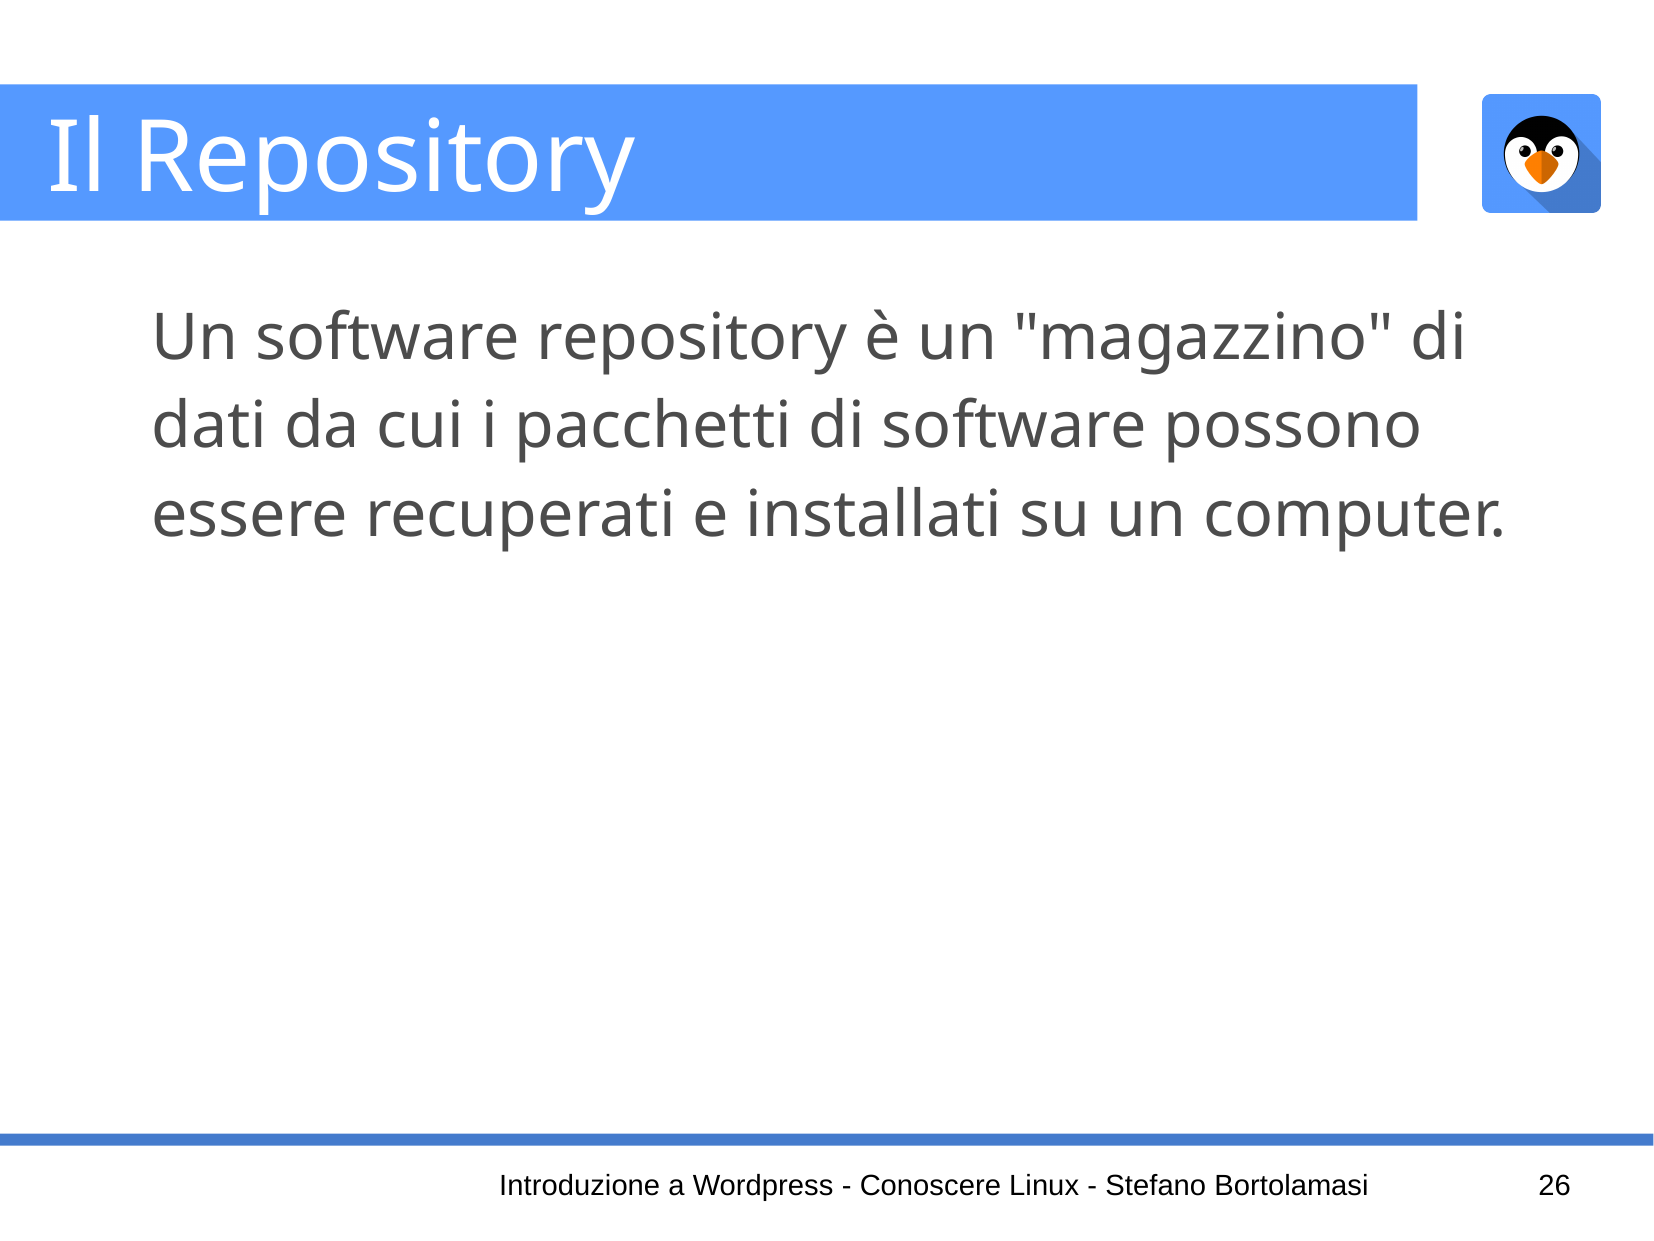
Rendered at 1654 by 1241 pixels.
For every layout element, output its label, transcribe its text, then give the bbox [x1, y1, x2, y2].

list Un software repository è un "magazzino" di dati da cui i pacchetti di software possono essere recuperati e installati su un computer. [82, 290, 1538, 638]
picture [1482, 94, 1601, 213]
title Il Repository [0, 91, 1418, 214]
